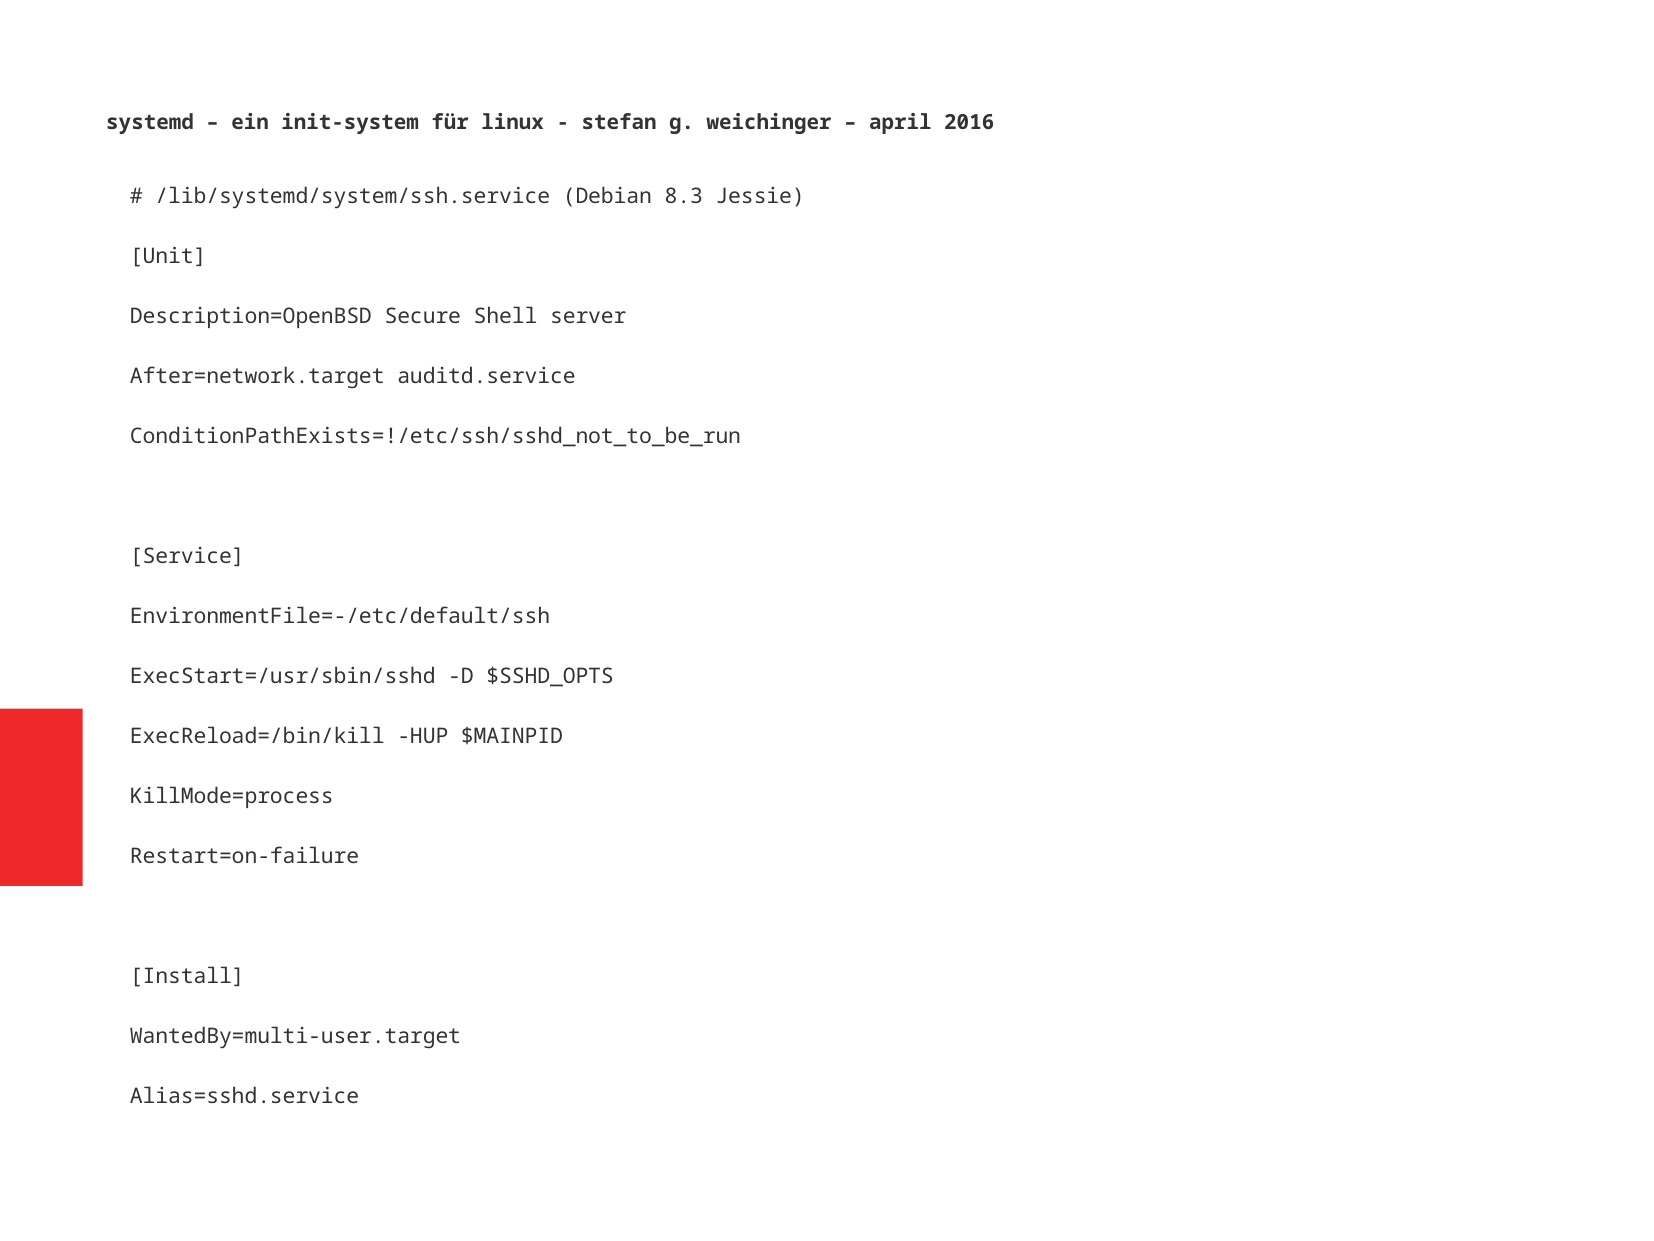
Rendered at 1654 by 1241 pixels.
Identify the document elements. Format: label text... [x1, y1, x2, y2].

title systemd – ein init-system für linux - stefan g. weichinger – april 2016 [106, 59, 1512, 184]
list # /lib/systemd/system/ssh.service (Debian 8.3 Jessie) [Unit] Description=OpenBSD Secure Shell server After=network.target auditd.service ConditionPathExists=!/etc/ssh/sshd_not_to_be_run [Service] EnvironmentFile=-/etc/default/ssh ExecStart=/usr/sbin/sshd -D $SSHD_OPTS ExecReload=/bin/kill -HUP $MAINPID KillMode=process Restart=on-failure [Install] WantedBy=multi-user.target Alias=sshd.service [129, 181, 1536, 1111]
